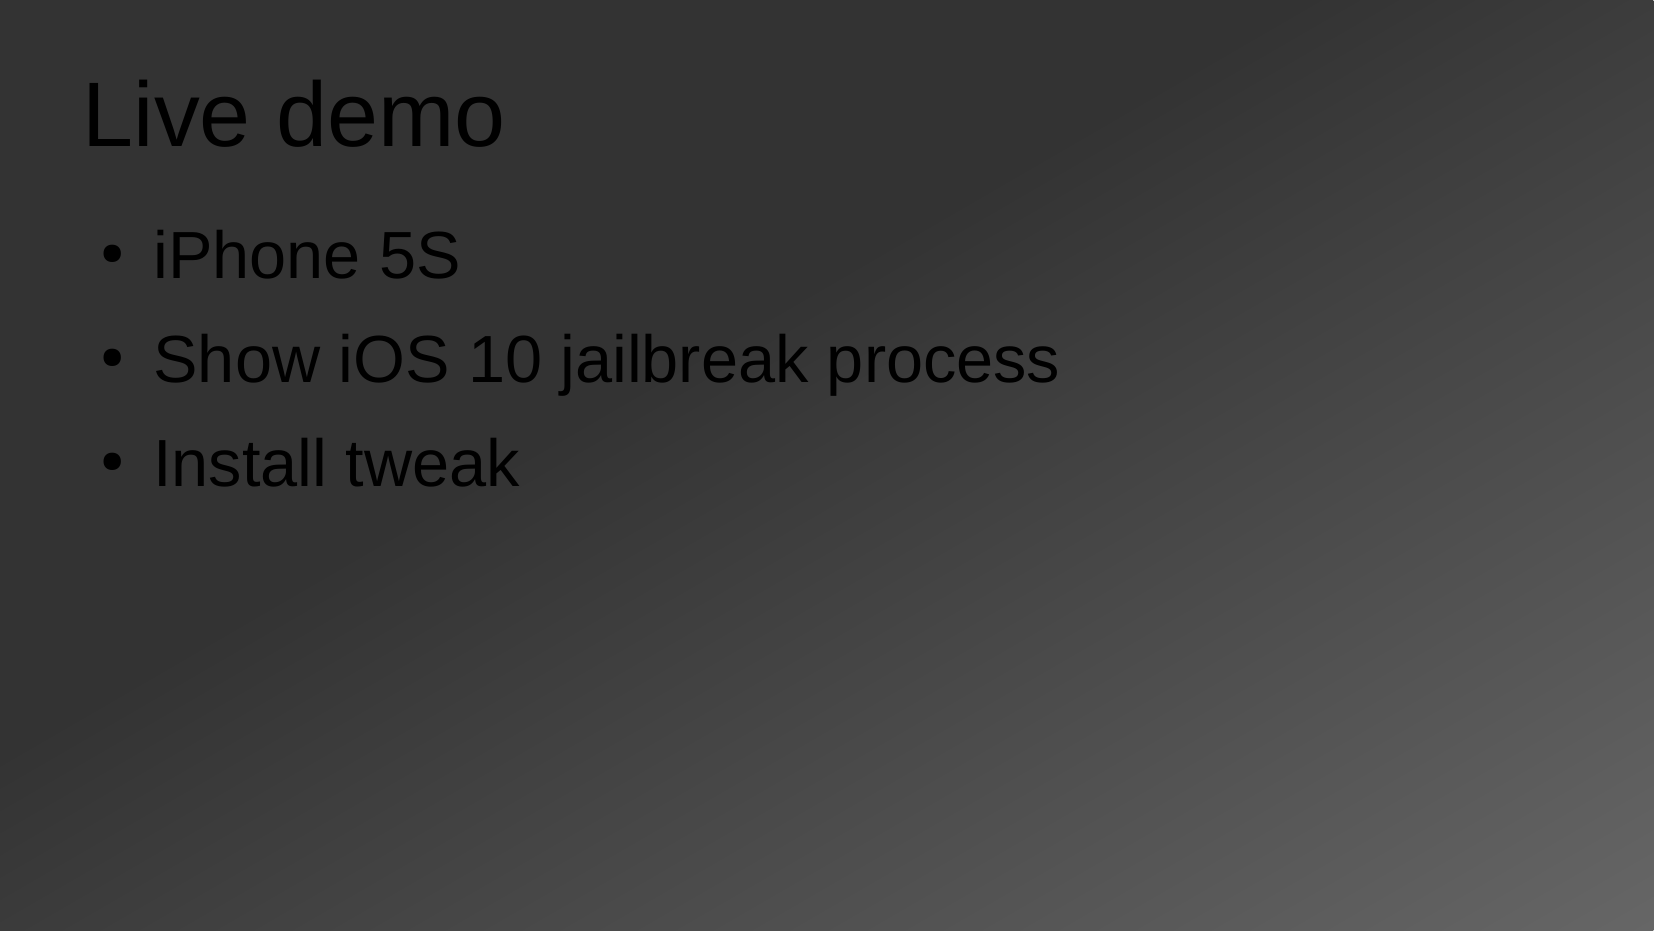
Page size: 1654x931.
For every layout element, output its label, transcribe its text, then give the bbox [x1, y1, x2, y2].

list iPhone 5S Show iOS 10 jailbreak process Install tweak [82, 217, 1571, 788]
title Live demo [82, 37, 1571, 193]
